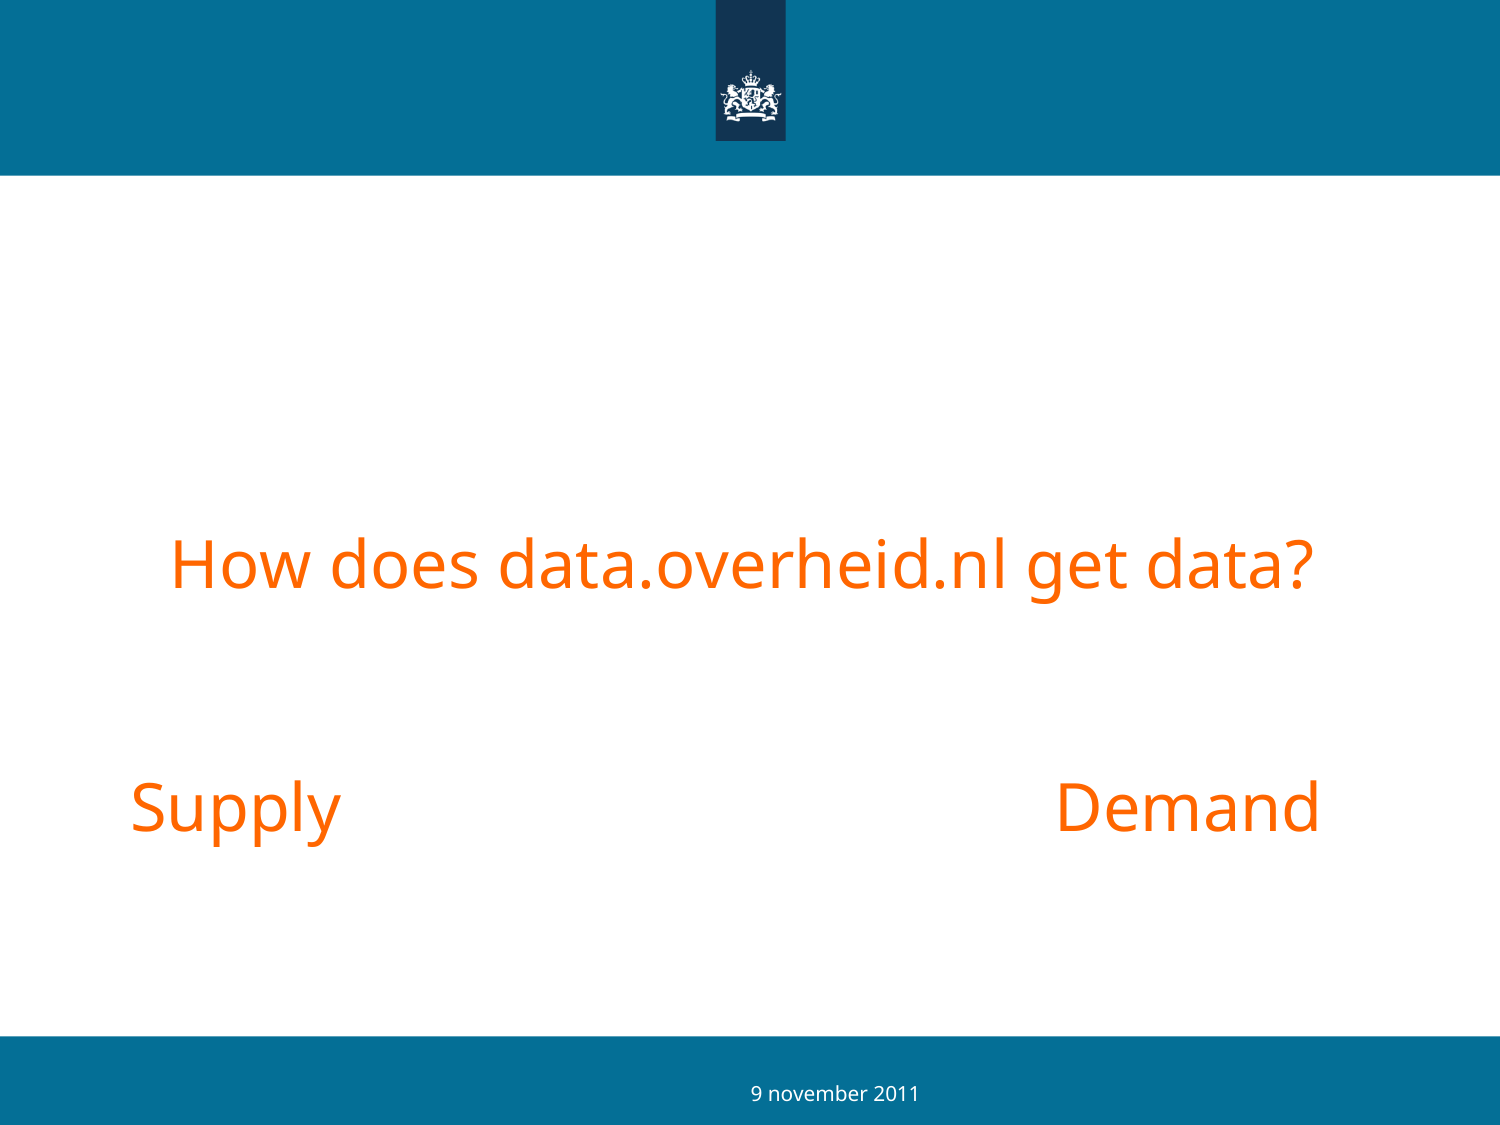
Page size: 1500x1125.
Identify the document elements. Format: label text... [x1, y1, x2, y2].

picture [717, 0, 785, 140]
text_box How does data.overheid.nl get data? [155, 513, 1331, 610]
text_box Supply [115, 757, 357, 853]
text_box 9 november 2011 [735, 1072, 1418, 1125]
text_box Demand [1039, 757, 1339, 853]
